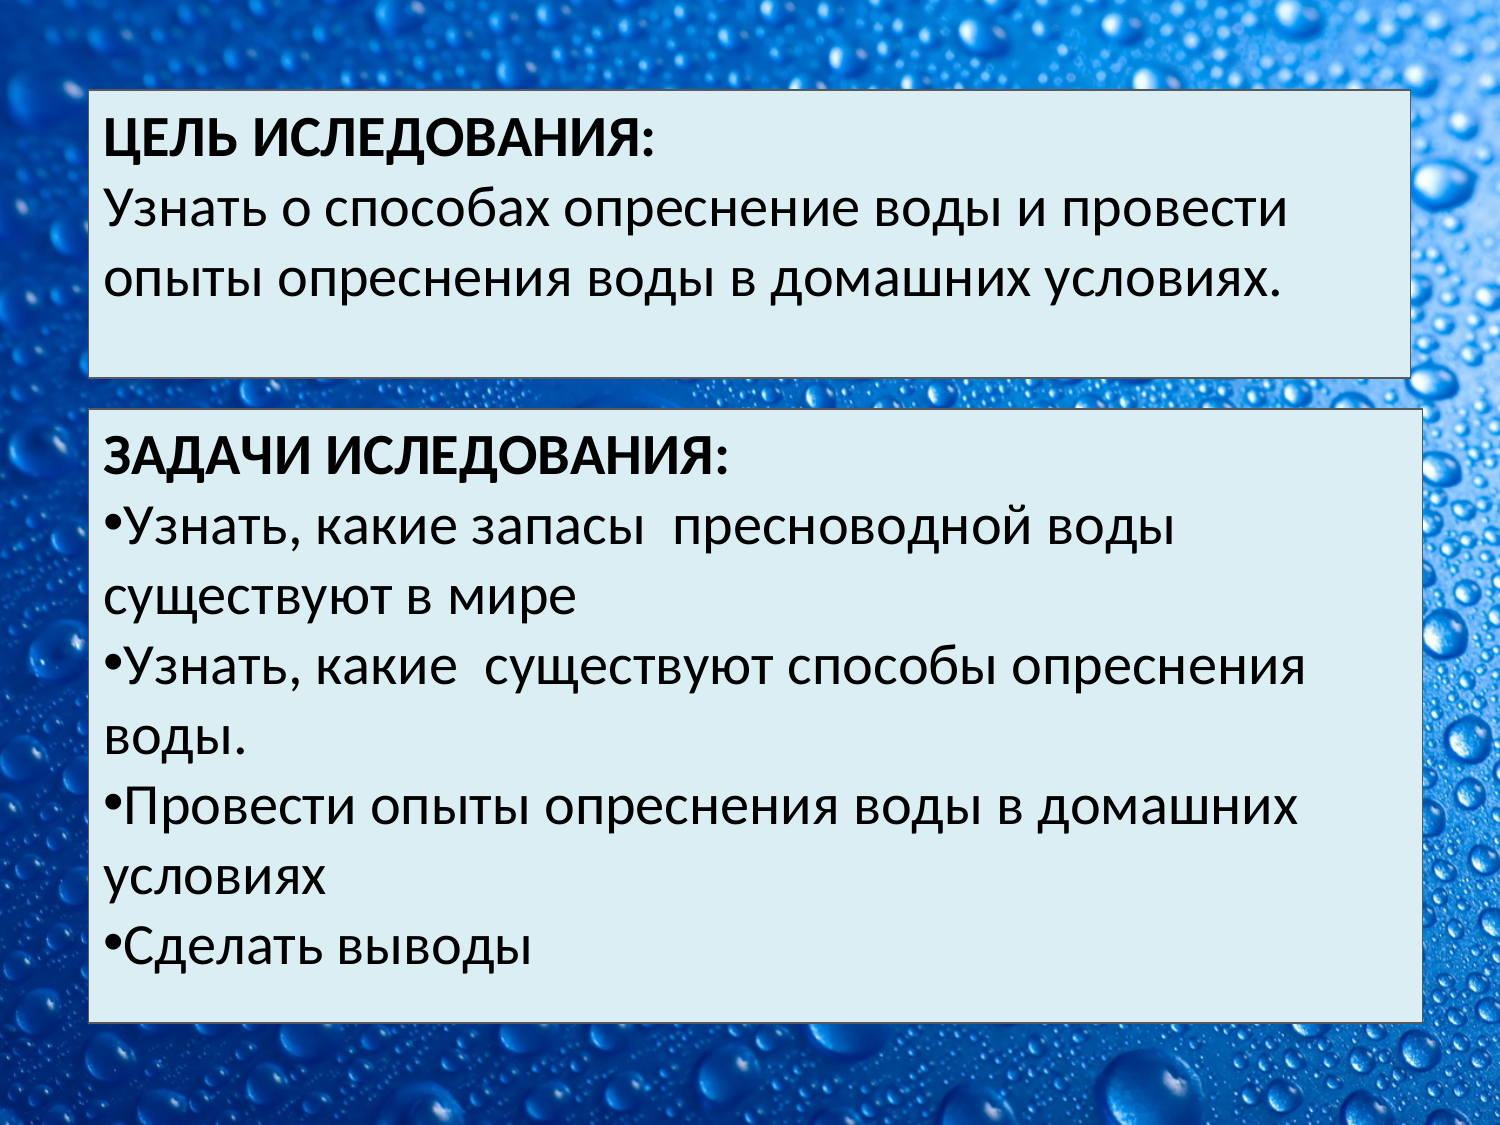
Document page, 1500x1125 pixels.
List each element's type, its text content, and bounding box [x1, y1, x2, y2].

text_box ЗАДАЧИ ИСЛЕДОВАНИЯ: Узнать, какие запасы пресноводной воды существуют в мире Узнать, какие существуют способы опреснения воды. Провести опыты опреснения воды в домашних условиях Сделать выводы [88, 408, 1423, 1024]
picture [0, 0, 1500, 1125]
text_box ЦЕЛЬ ИСЛЕДОВАНИЯ: Узнать о способах опреснение воды и провести опыты опреснения воды в домашних условиях. [88, 90, 1411, 378]
